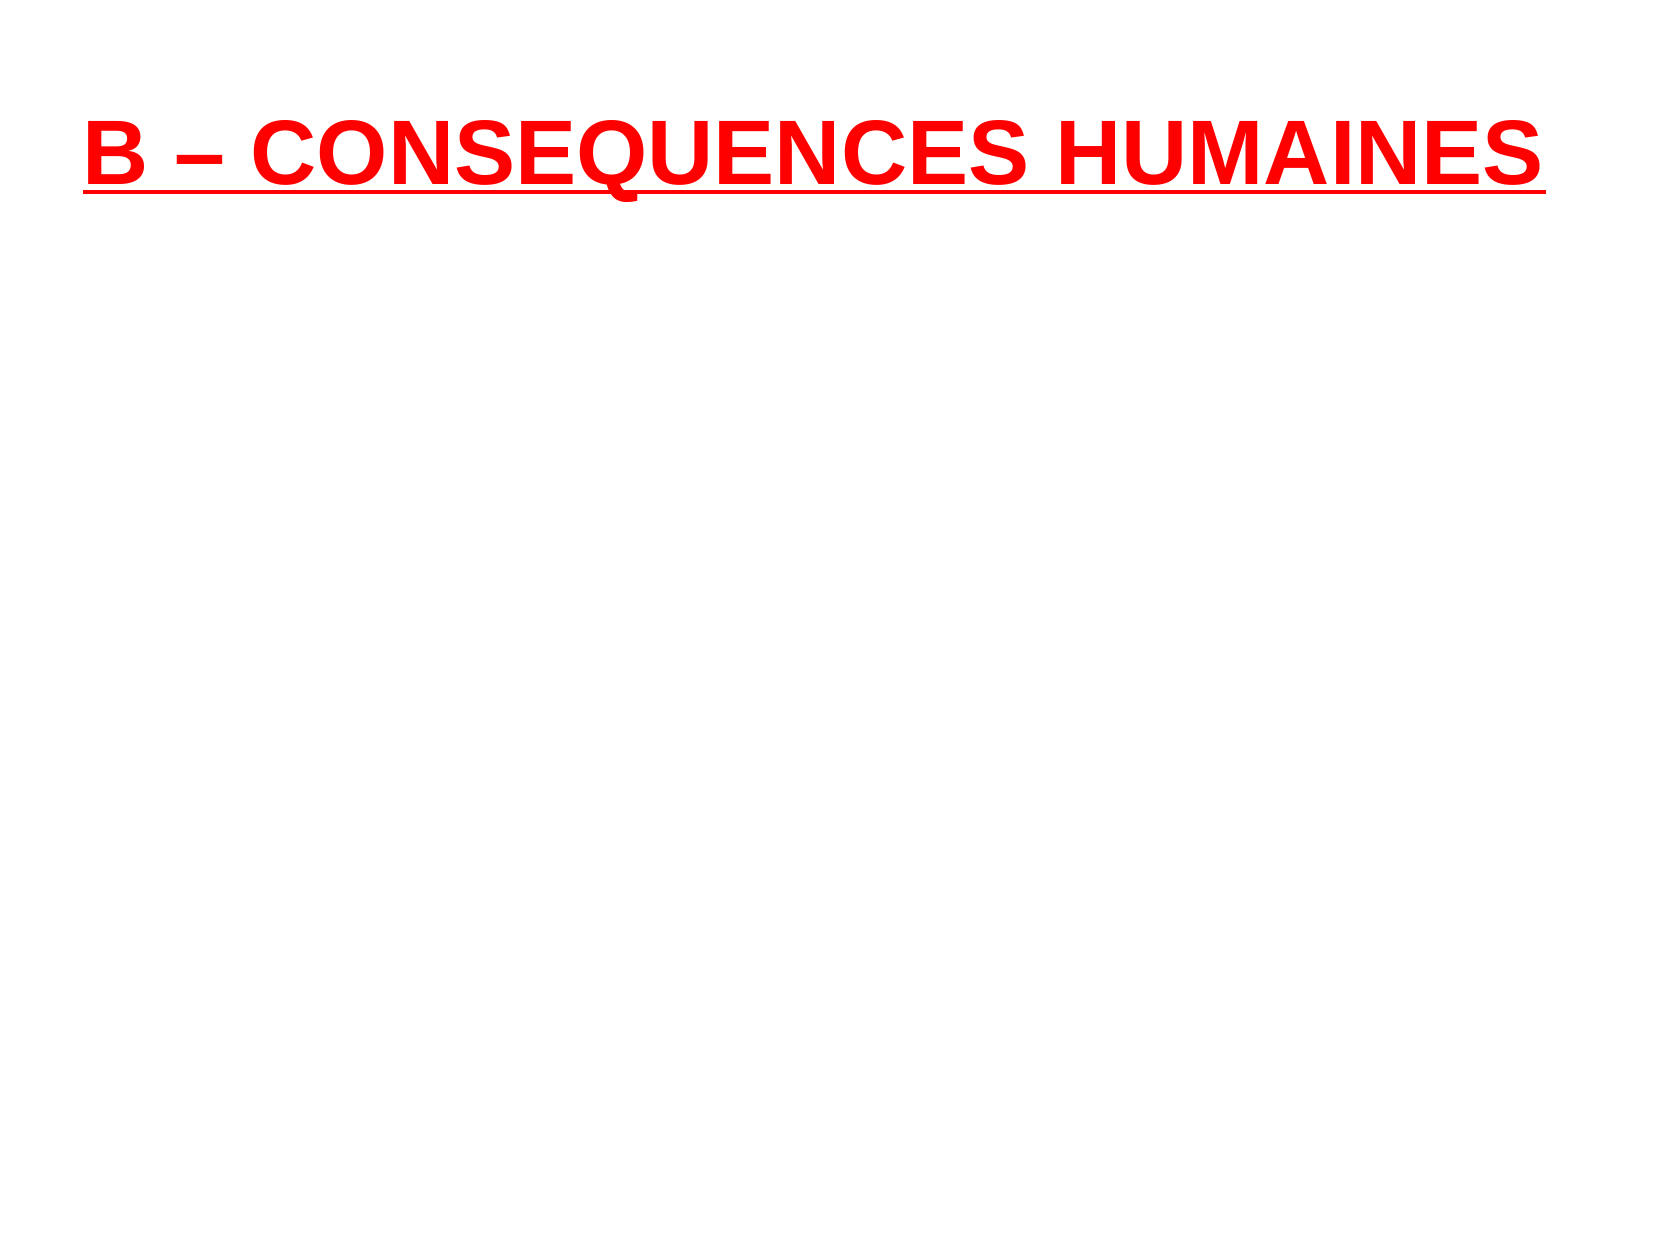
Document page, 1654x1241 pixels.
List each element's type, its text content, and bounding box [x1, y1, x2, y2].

title B – CONSEQUENCES HUMAINES [82, 56, 1571, 250]
